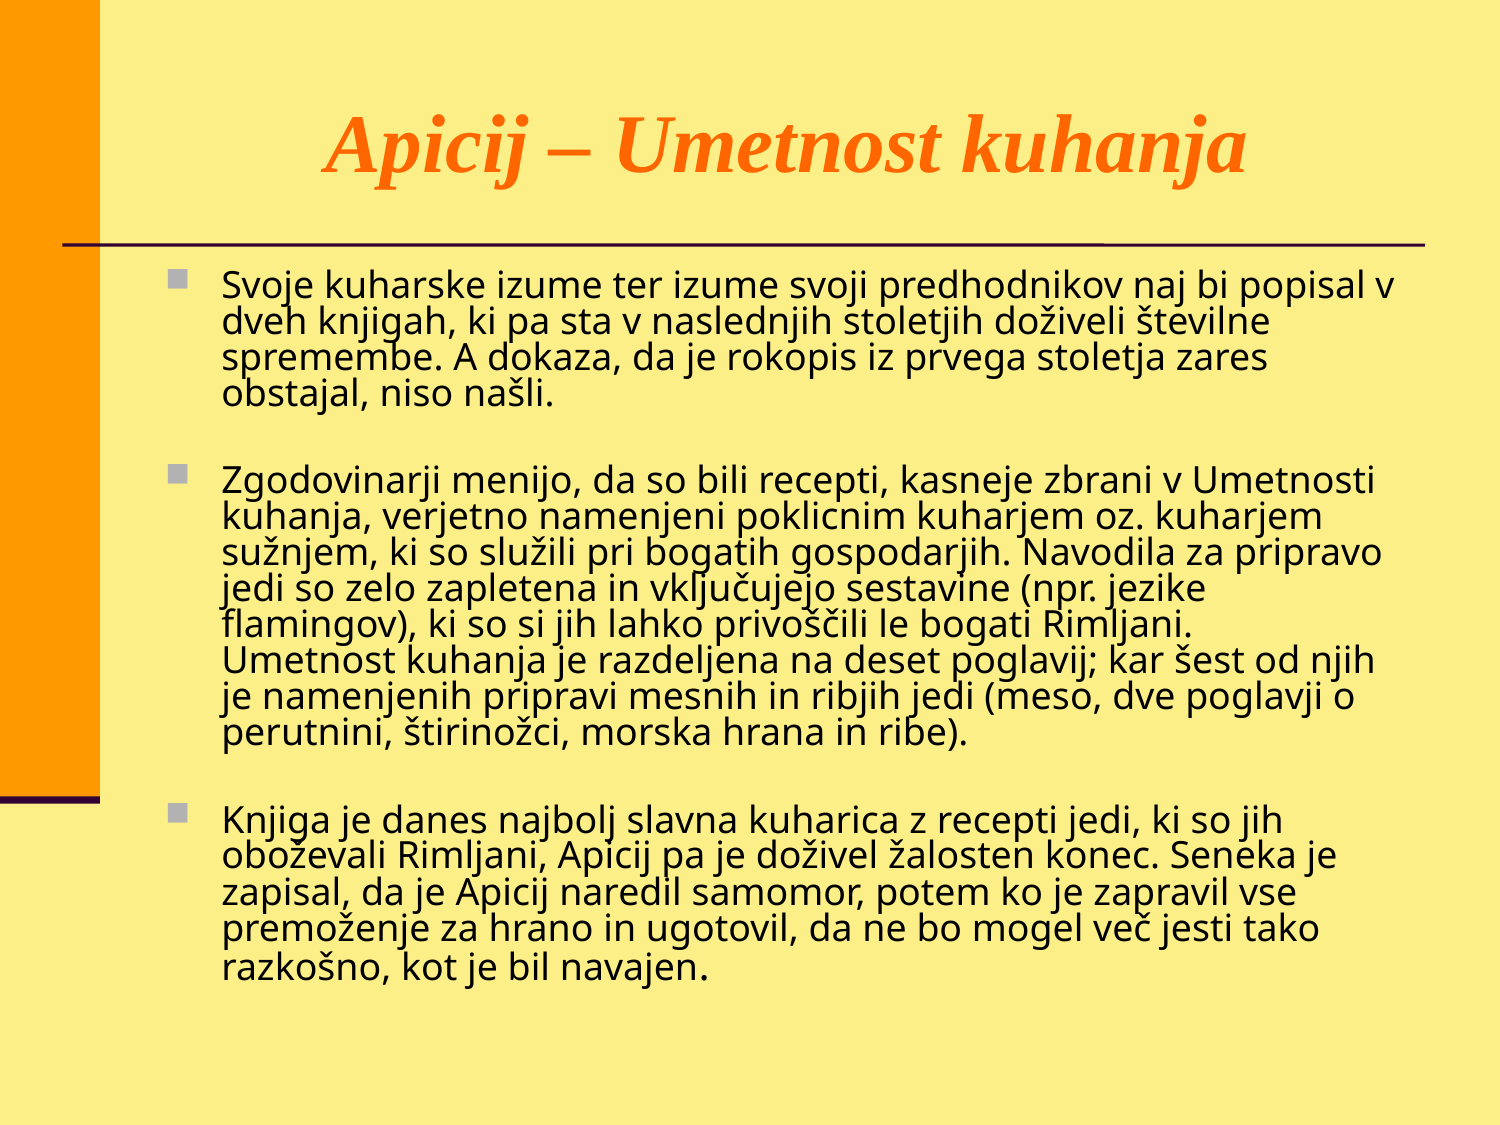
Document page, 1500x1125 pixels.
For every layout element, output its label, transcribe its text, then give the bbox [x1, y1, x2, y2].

title Apicij – Umetnost kuhanja [150, 45, 1425, 234]
list Svoje kuharske izume ter izume svoji predhodnikov naj bi popisal v dveh knjigah, ki pa sta v naslednjih stoletjih doživeli številne spremembe. A dokaza, da je rokopis iz prvega stoletja zares obstajal, niso našli. Zgodovinarji menijo, da so bili recepti, kasneje zbrani v Umetnosti kuhanja, verjetno namenjeni poklicnim kuharjem oz. kuharjem sužnjem, ki so služili pri bogatih gospodarjih. Navodila za pripravo jedi so zelo zapletena in vključujejo sestavine (npr. jezike flamingov), ki so si jih lahko privoščili le bogati Rimljani. Umetnost kuhanja je razdeljena na deset poglavij; kar šest od njih je namenjenih pripravi mesnih in ribjih jedi (meso, dve poglavji o perutnini, štirinožci, morska hrana in ribe). Knjiga je danes najbolj slavna kuharica z recepti jedi, ki so jih oboževali Rimljani, Apicij pa je doživel žalosten konec. Seneka je zapisal, da je Apicij naredil samomor, potem ko je zapravil vse premoženje za hrano in ugotovil, da ne bo mogel več jesti tako razkošno, kot je bil navajen. [150, 262, 1425, 1006]
